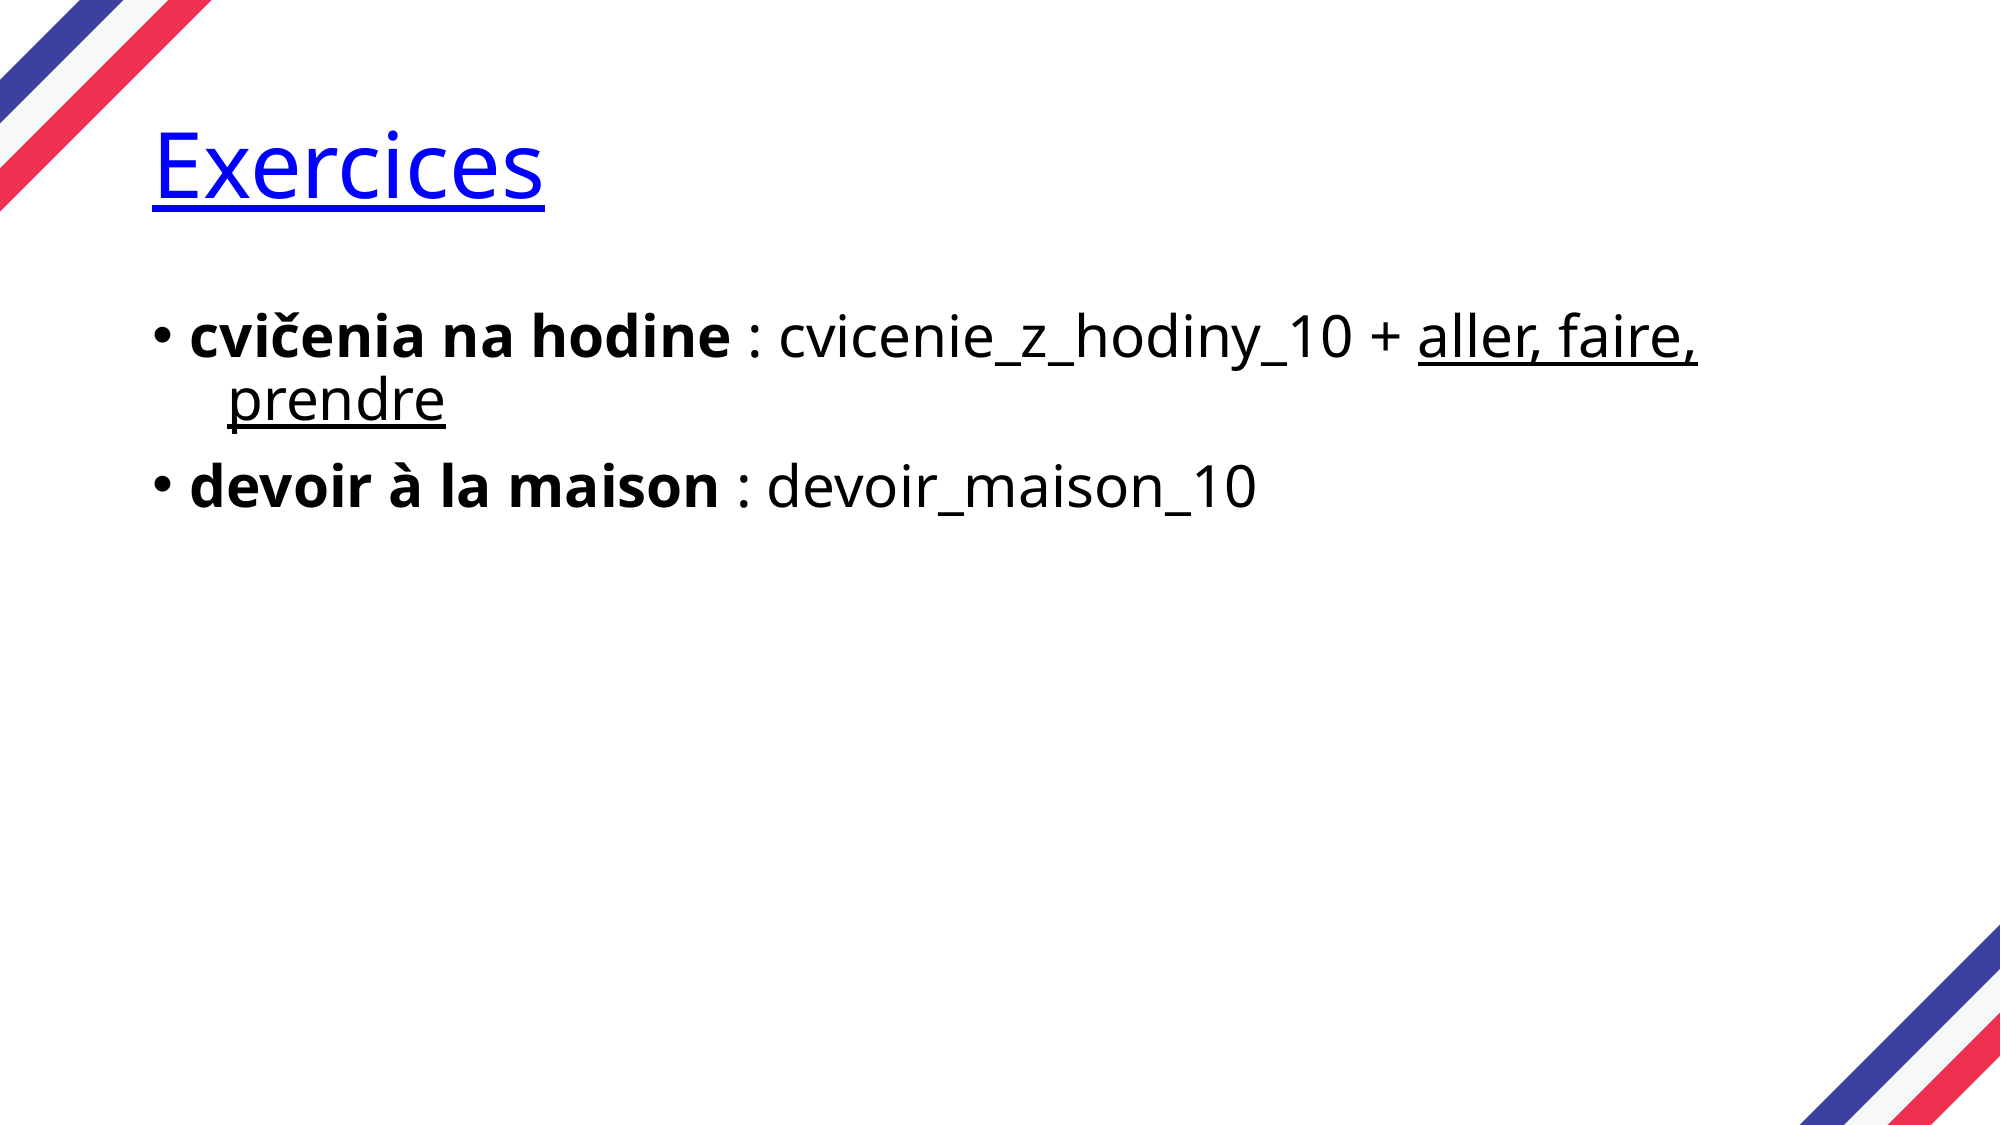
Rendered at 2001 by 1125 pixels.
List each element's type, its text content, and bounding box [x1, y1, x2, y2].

list cvičenia na hodine : cvicenie_z_hodiny_10 + aller, faire, prendre devoir à la maison : devoir_maison_10 [137, 299, 1863, 1014]
text_box [0, 0, 212, 212]
text_box [1799, 924, 2000, 1125]
title Exercices [137, 59, 1863, 278]
